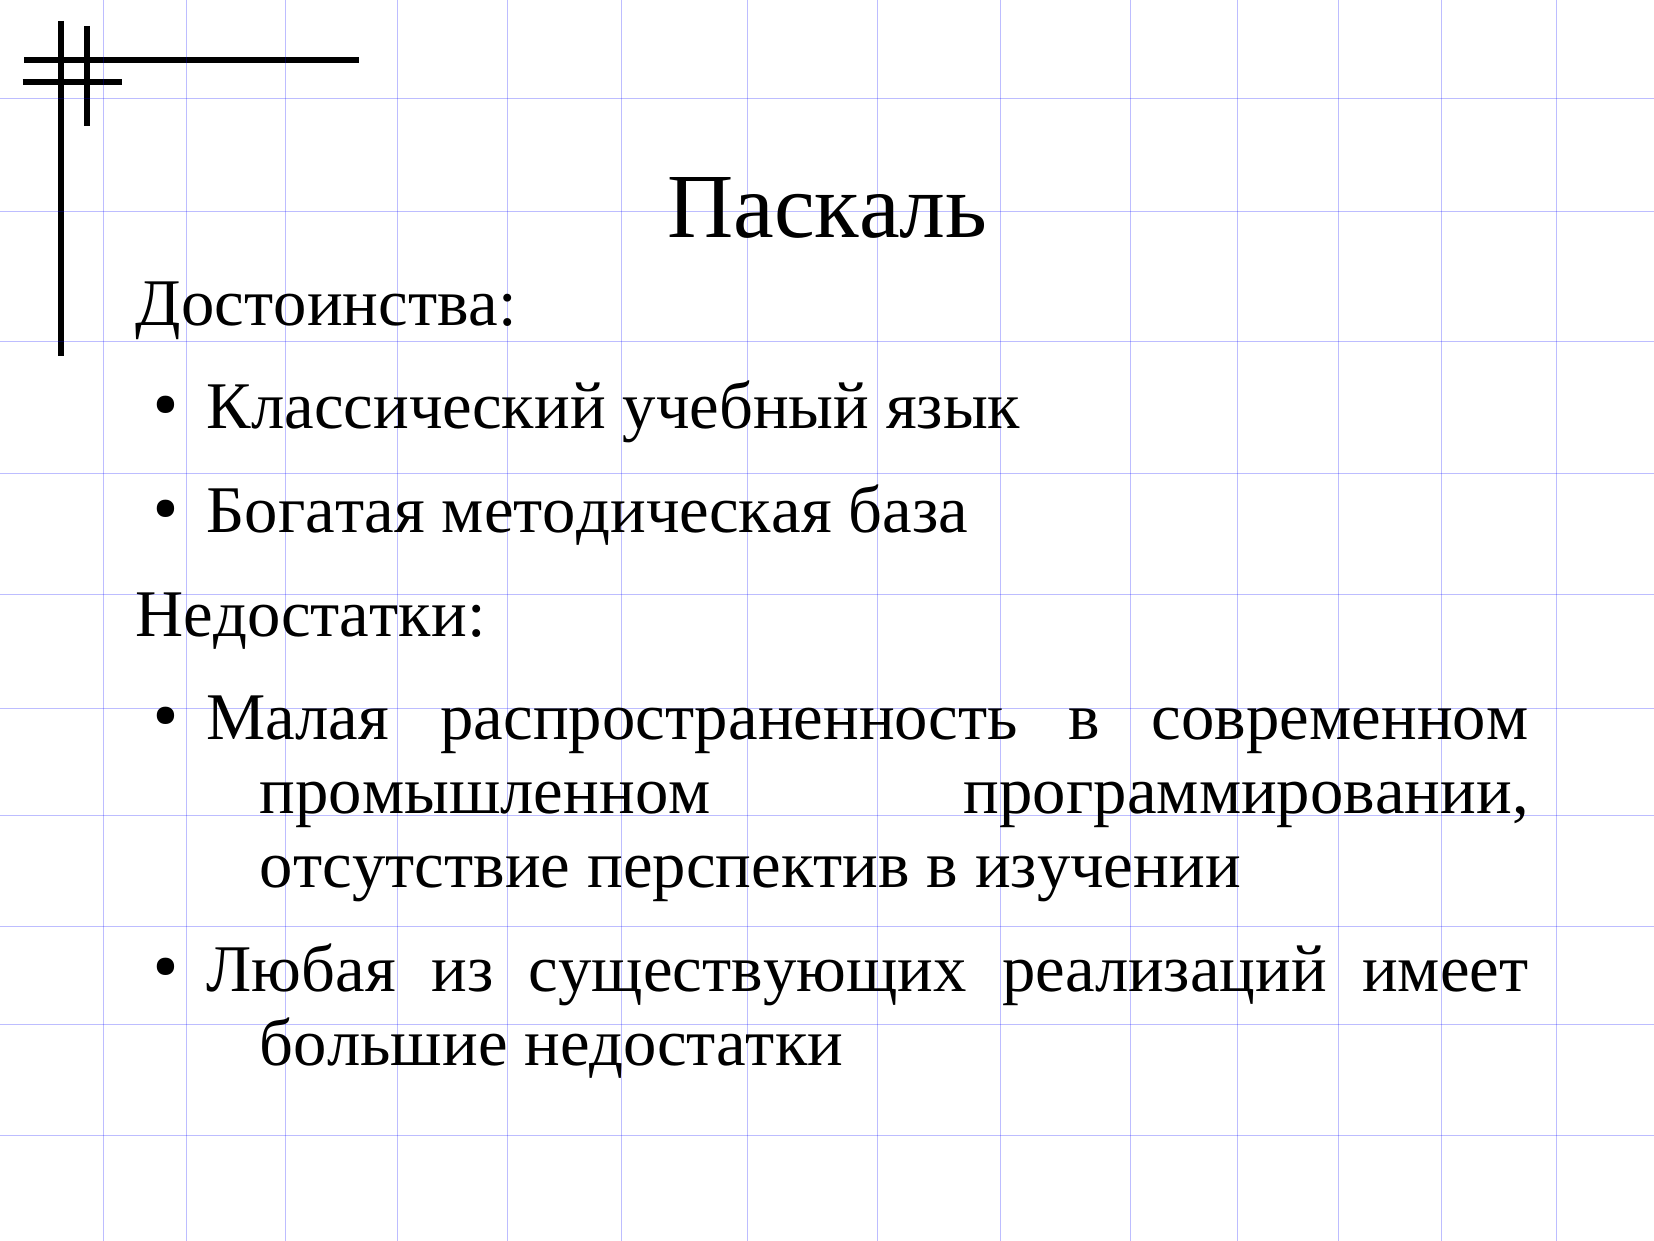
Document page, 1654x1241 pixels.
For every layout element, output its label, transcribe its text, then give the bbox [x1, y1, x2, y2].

title Паскаль [121, 102, 1534, 311]
list Достоинства: Классический учебный язык Богатая методическая база Недостатки: Малая распространенность в современном промышленном программировании, отсутствие перспектив в изучении Любая из существующих реализаций имеет большие недостатки [118, 265, 1531, 1184]
